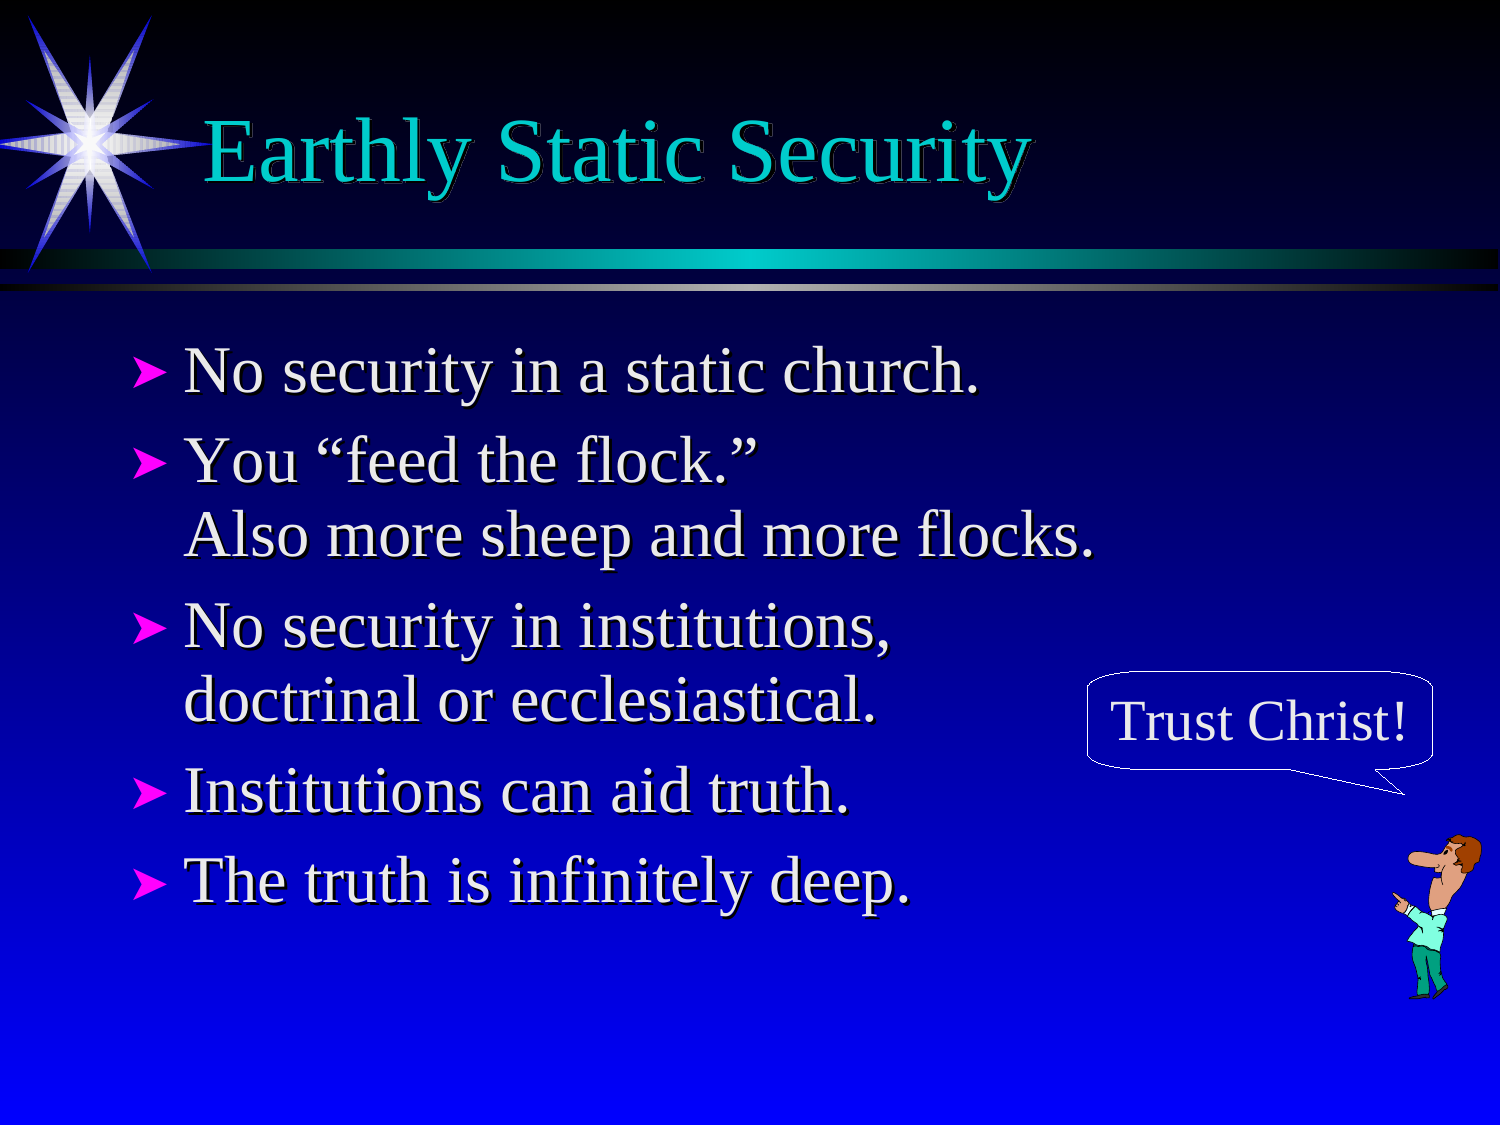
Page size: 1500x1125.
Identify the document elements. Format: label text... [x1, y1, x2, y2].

chart [1391, 834, 1483, 1000]
text_box you [127, 233, 139, 239]
title Earthly Static Security [187, 56, 1463, 244]
text_box Trust Christ! [1087, 671, 1433, 795]
text_box you [40, 233, 52, 239]
list No security in a static church. You “feed the flock.” Also more sheep and more flocks. No security in institutions, doctrinal or ecclesiastical. Institutions can aid truth. The truth is infinitely deep. [112, 324, 1388, 1001]
